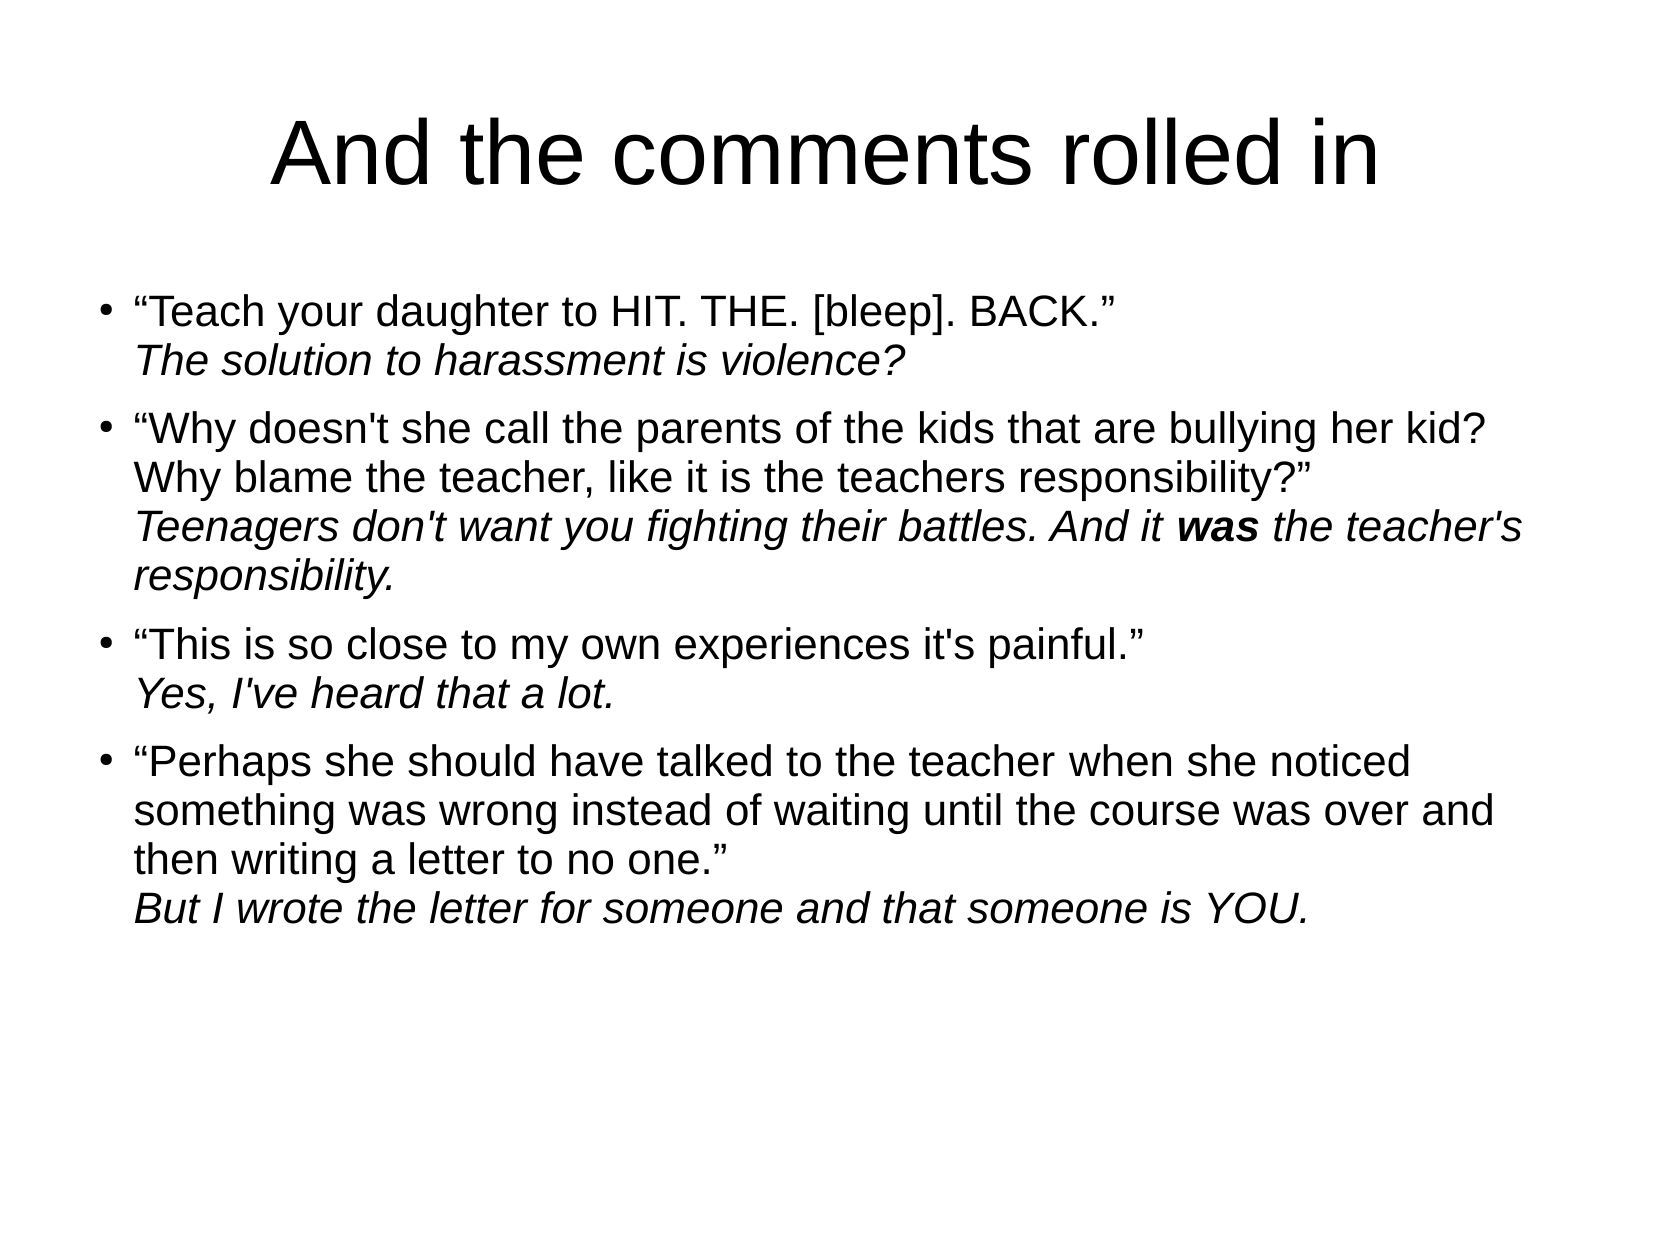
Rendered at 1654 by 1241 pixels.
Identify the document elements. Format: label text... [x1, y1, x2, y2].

list “Teach your daughter to HIT. THE. [bleep]. BACK.” The solution to harassment is violence? “Why doesn't she call the parents of the kids that are bullying her kid? Why blame the teacher, like it is the teachers responsibility?” Teenagers don't want you fighting their battles. And it was the teacher's responsibility. “This is so close to my own experiences it's painful.” Yes, I've heard that a lot. “Perhaps she should have talked to the teacher when she noticed something was wrong instead of waiting until the course was over and then writing a letter to no one.” But I wrote the letter for someone and that someone is YOU. [86, 286, 1576, 1156]
title And the comments rolled in [82, 49, 1571, 257]
